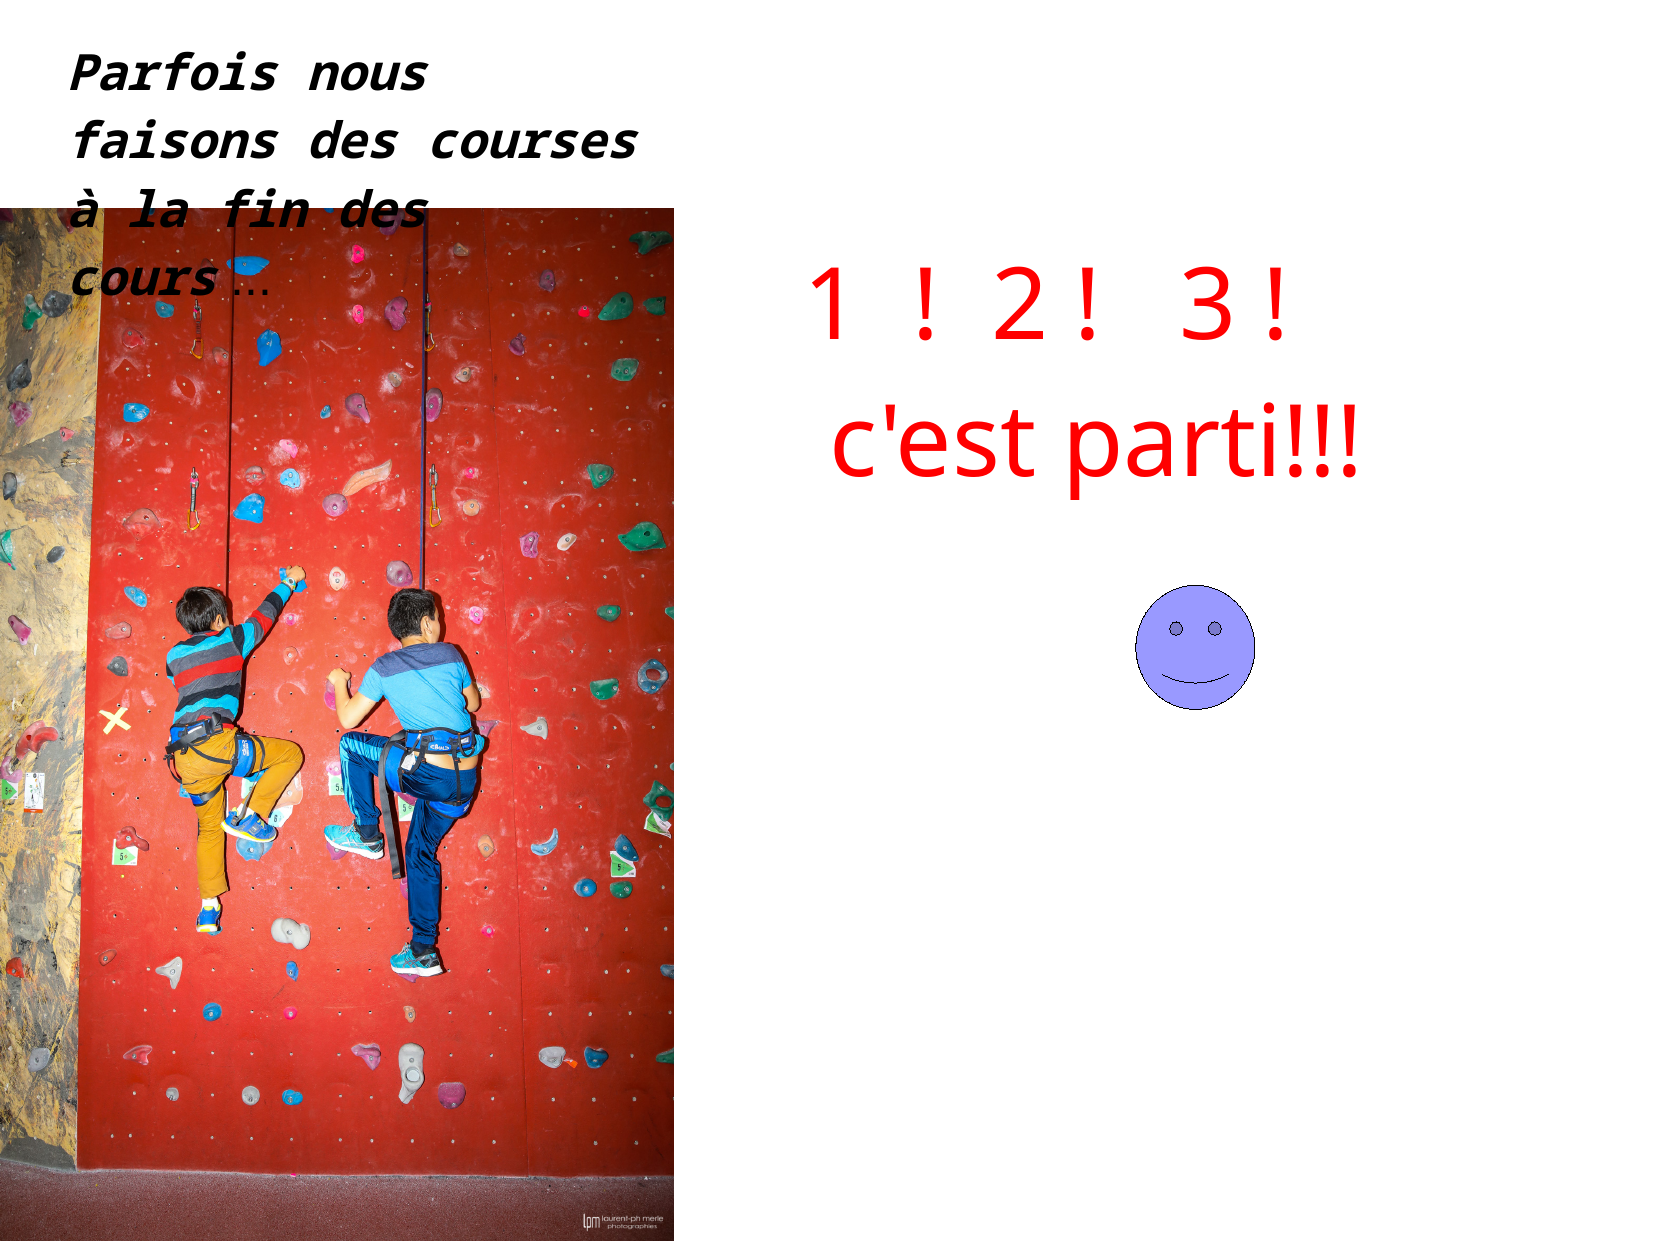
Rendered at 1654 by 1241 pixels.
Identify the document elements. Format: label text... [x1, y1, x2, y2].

text_box [1135, 585, 1255, 710]
picture [0, 208, 674, 1241]
text_box Parfois nous faisons des courses à la fin des cours ... [52, 29, 660, 235]
text_box 1 ! 2 ! 3 ! c'est parti!!! [788, 225, 1608, 468]
